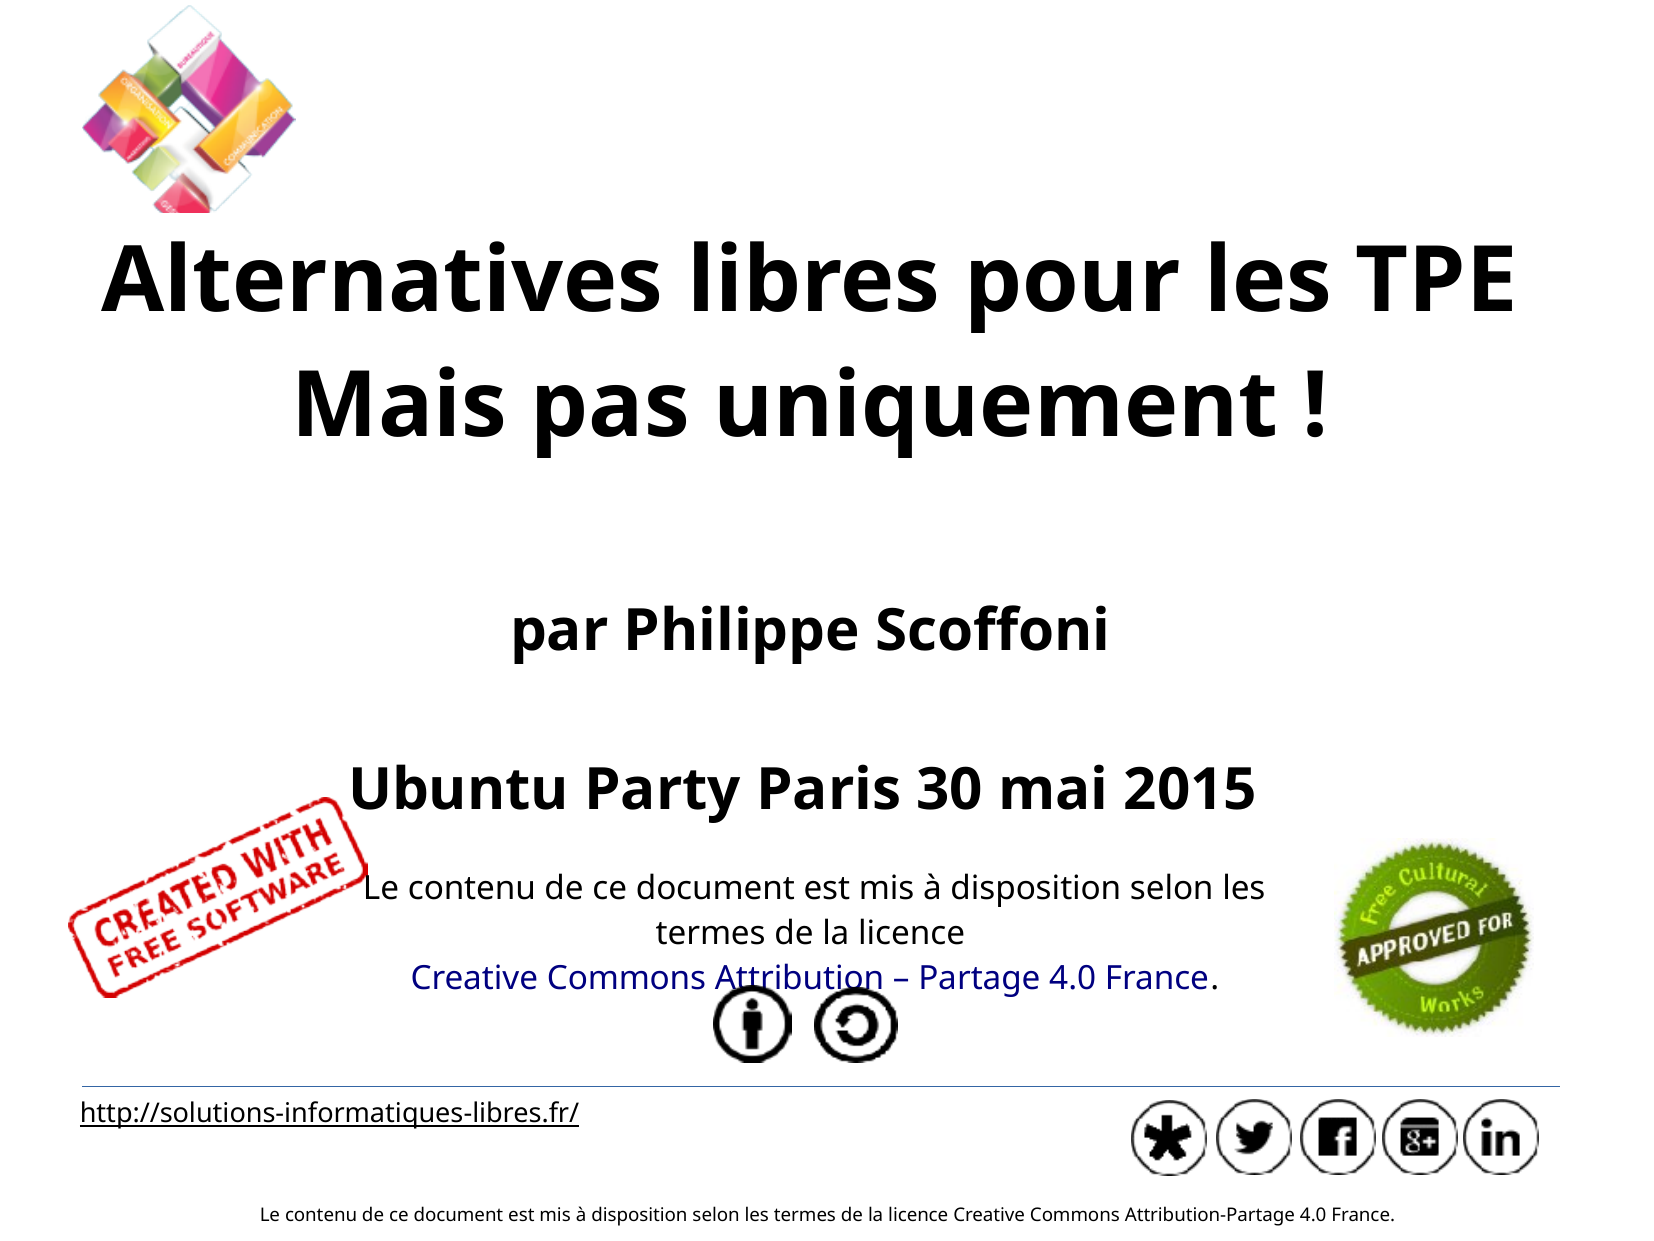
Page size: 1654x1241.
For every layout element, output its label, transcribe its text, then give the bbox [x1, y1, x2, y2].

picture [1300, 1099, 1376, 1175]
picture [1334, 838, 1534, 1037]
picture [82, 5, 296, 224]
picture [1216, 1099, 1292, 1175]
picture [1382, 1099, 1458, 1175]
picture [1463, 1099, 1539, 1175]
picture [814, 987, 898, 1063]
picture [68, 797, 368, 999]
picture [1131, 1100, 1207, 1176]
picture [713, 985, 792, 1063]
subtitle Alternatives libres pour les TPE Mais pas uniquement ! par Philippe Scoffoni Ubuntu Party Paris 30 mai 2015 [82, 224, 1538, 815]
text_box Le contenu de ce document est mis à disposition selon les termes de la licence Creative Commons Attribution – Partage 4.0 France. [318, 856, 1312, 988]
